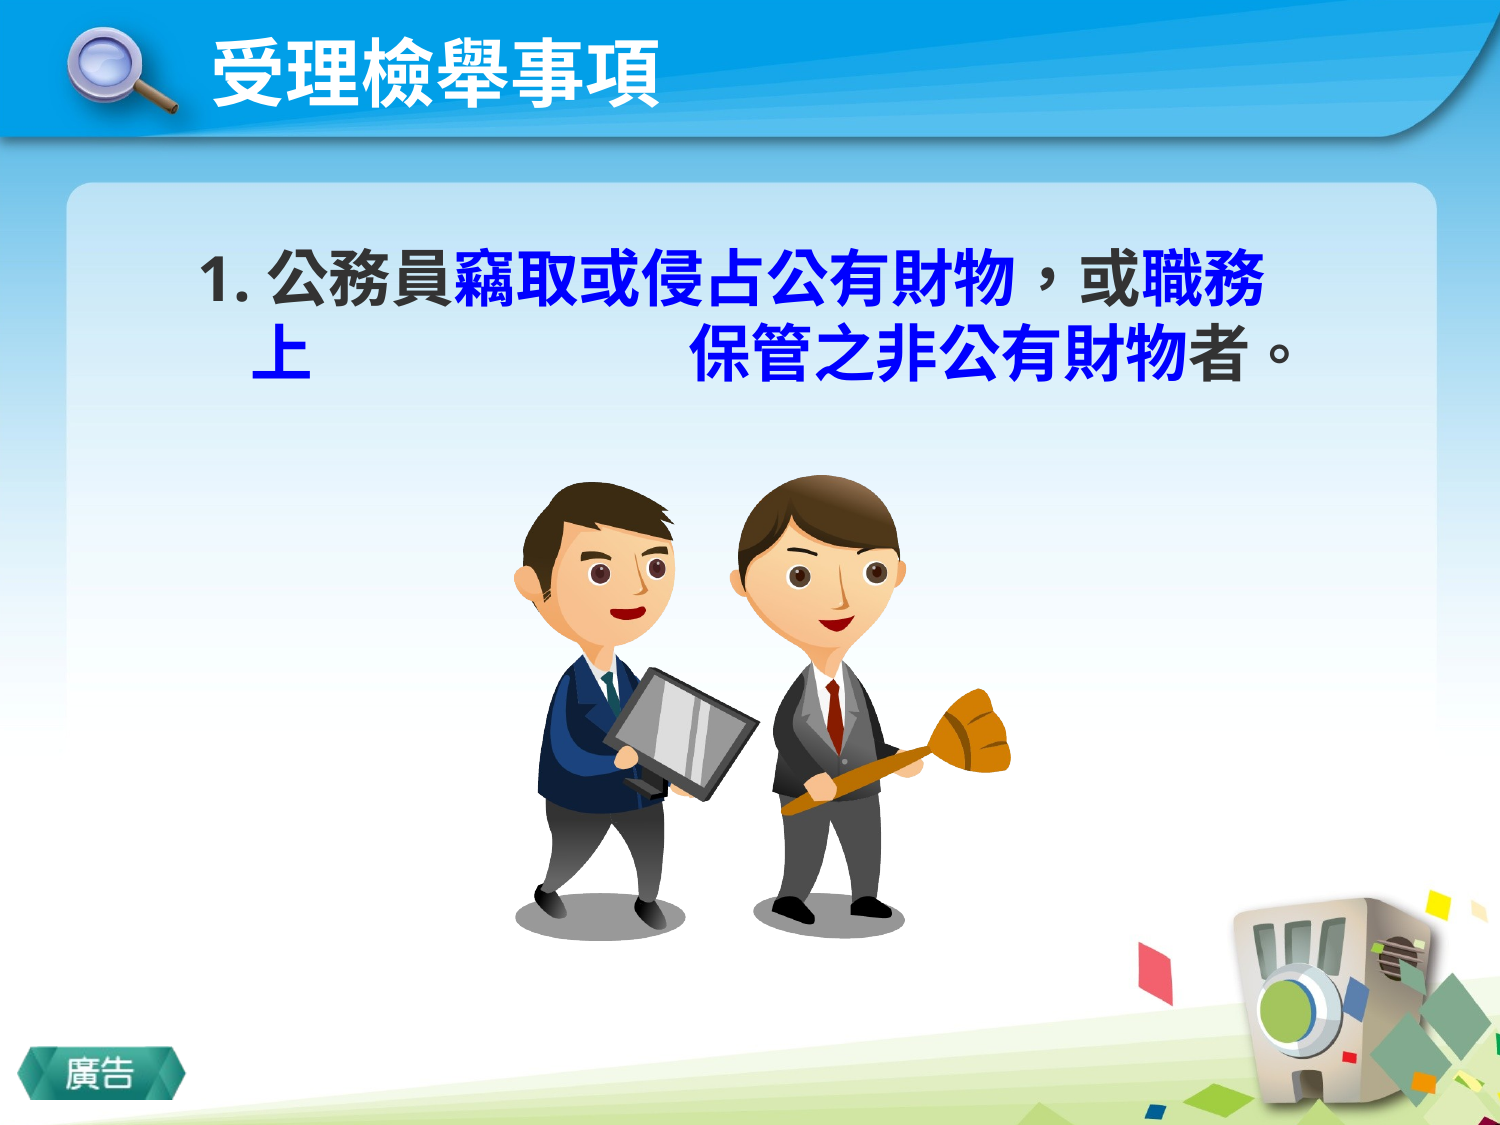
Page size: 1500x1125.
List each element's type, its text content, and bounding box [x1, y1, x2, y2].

text_box 受理檢舉事項 [195, 18, 680, 125]
picture [0, 0, 1500, 1125]
text_box 1.公務員竊取或侵占公有財物，或職務上 保管之非公有財物者。 [183, 231, 1341, 397]
picture [67, 27, 179, 114]
